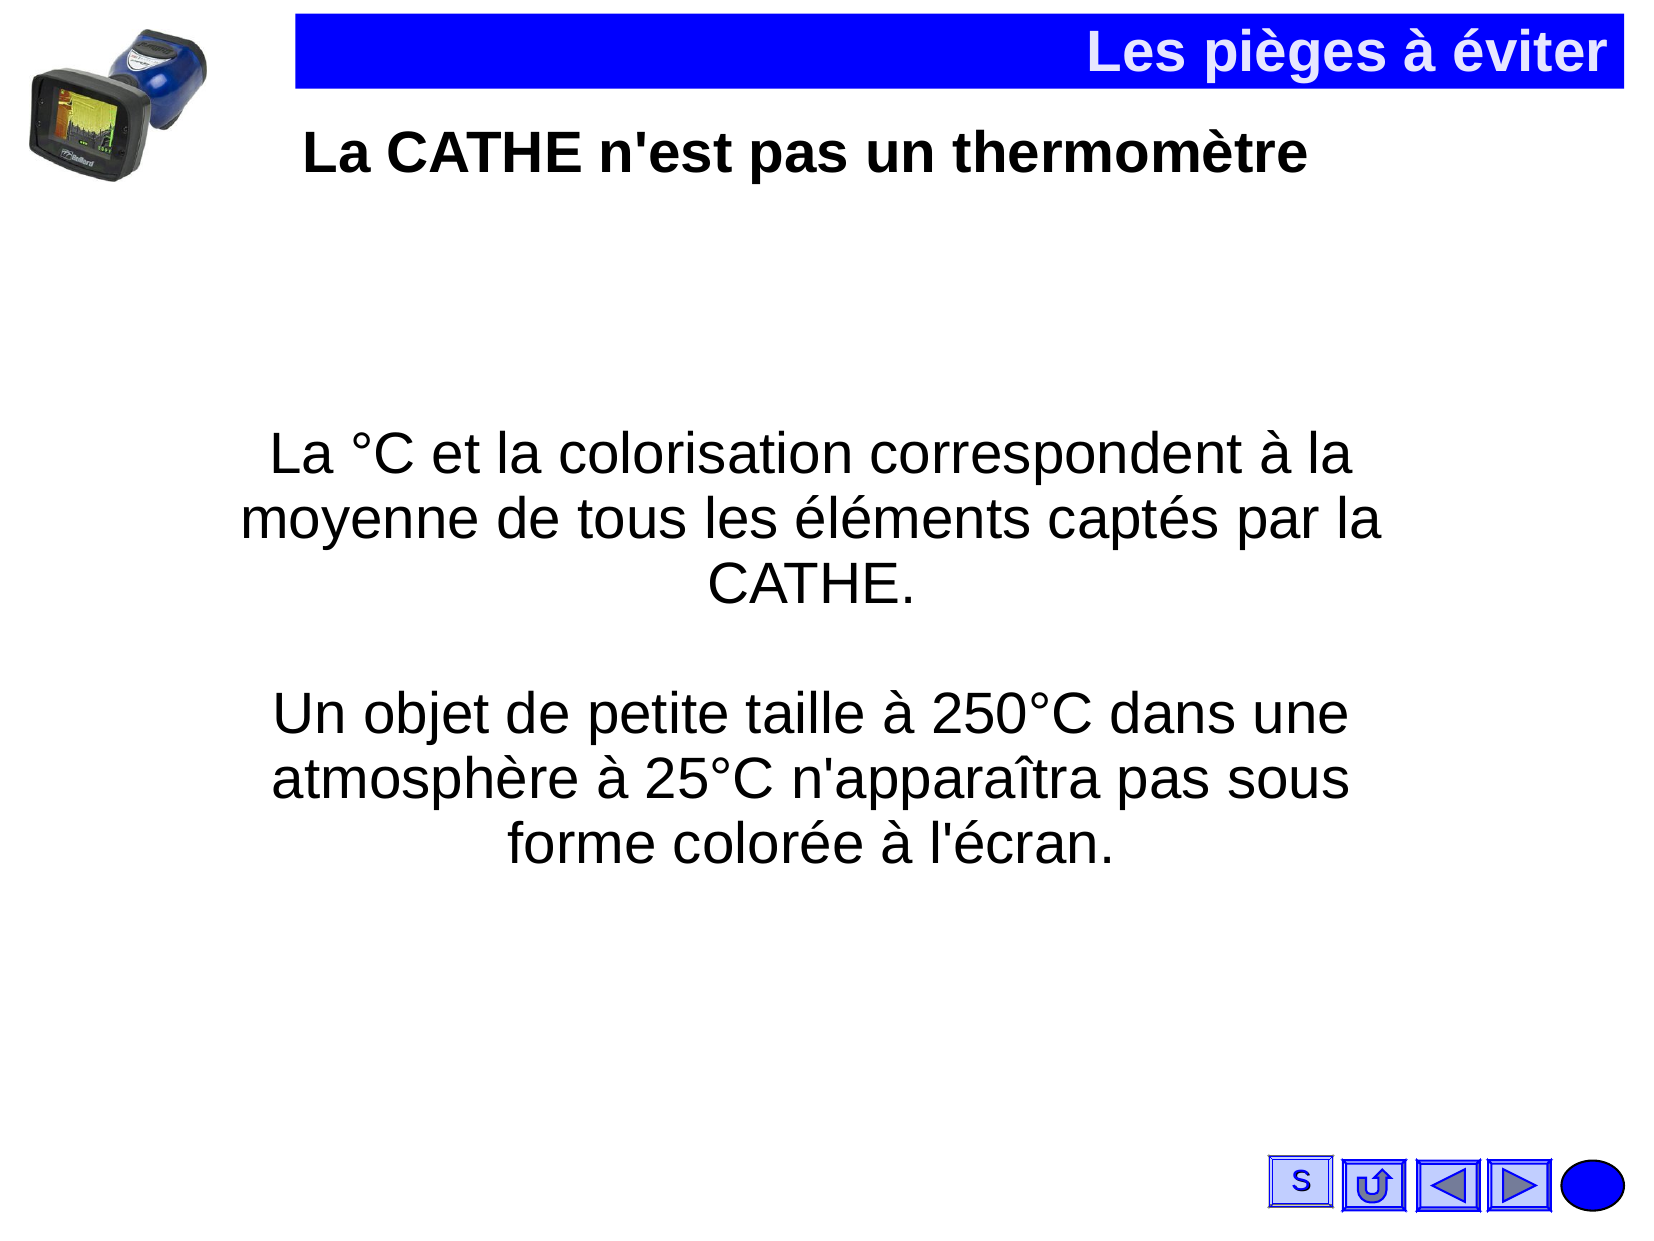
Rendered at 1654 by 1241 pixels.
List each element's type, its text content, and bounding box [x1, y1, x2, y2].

picture [29, 29, 207, 182]
text_box La CATHE n'est pas un thermomètre [287, 112, 1325, 193]
text_box [1561, 1160, 1625, 1211]
text_box La °C et la colorisation correspondent à la moyenne de tous les éléments captés par la CATHE. Un objet de petite taille à 250°C dans une atmosphère à 25°C n'apparaîtra pas sous forme colorée à l'écran. [206, 413, 1418, 975]
text_box Les pièges à éviter [295, 13, 1625, 89]
